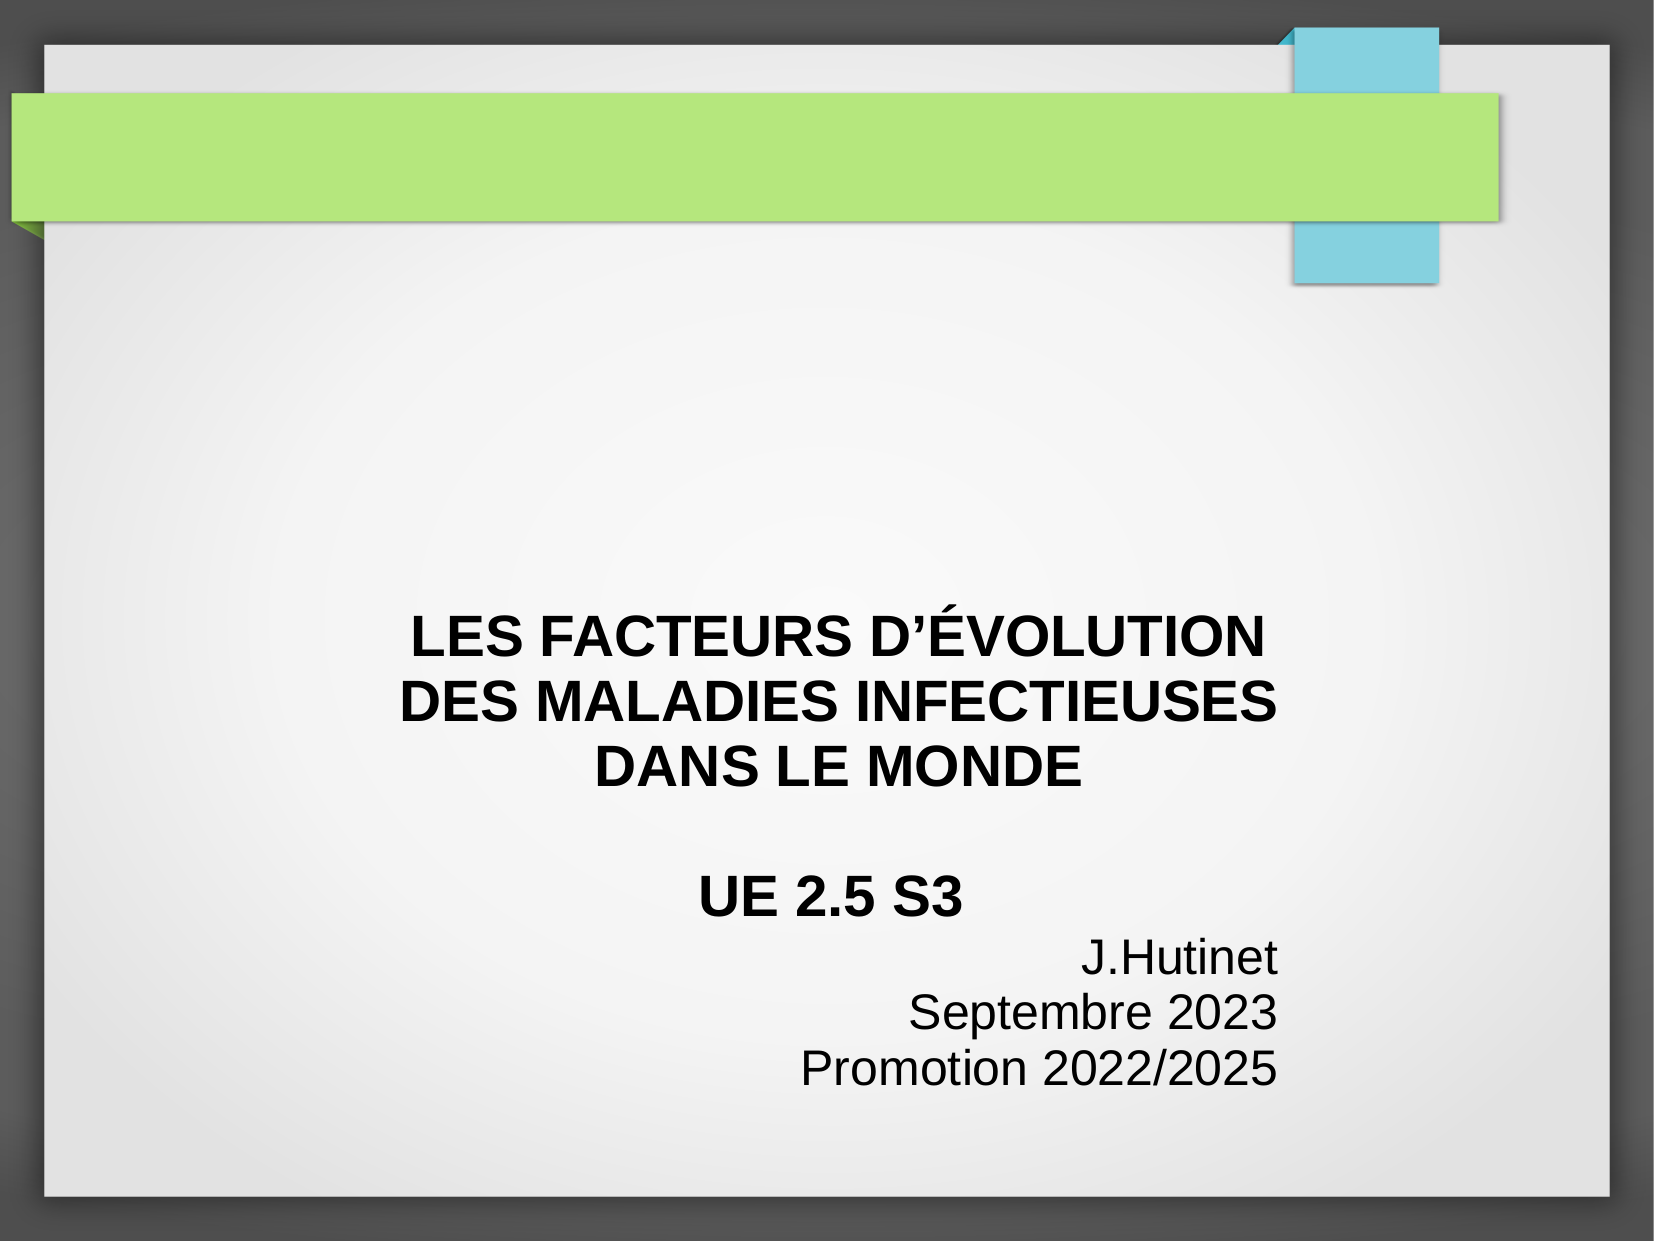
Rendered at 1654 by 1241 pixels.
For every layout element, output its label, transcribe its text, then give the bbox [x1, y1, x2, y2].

text_box LES FACTEURS D’ÉVOLUTION DES MALADIES INFECTIEUSES DANS LE MONDE UE 2.5 S3 J.Hutinet Septembre 2023 Promotion 2022/2025 [384, 596, 1371, 1114]
